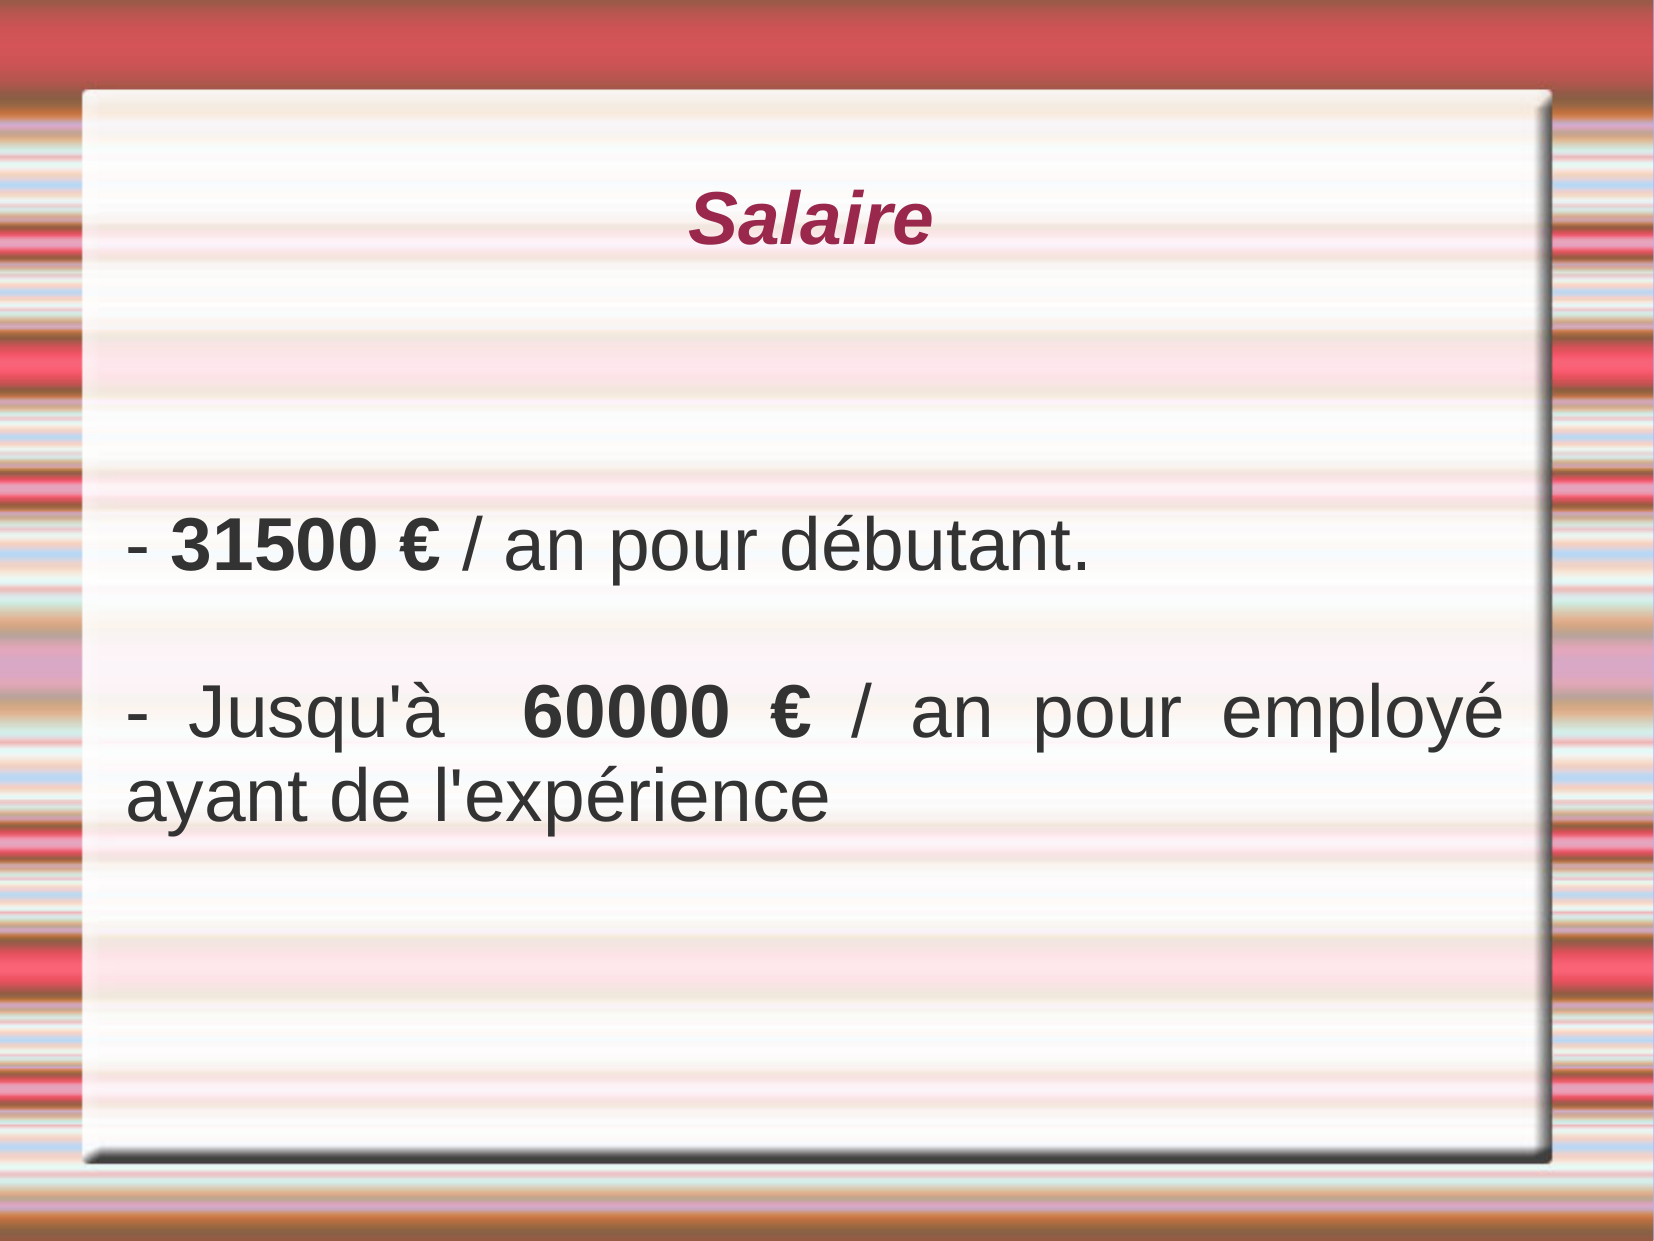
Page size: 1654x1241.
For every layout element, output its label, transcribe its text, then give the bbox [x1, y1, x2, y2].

list - 31500 € / an pour débutant. - Jusqu'à 60000 € / an pour employé ayant de l'expérience [124, 501, 1506, 1241]
title Salaire [88, 114, 1534, 322]
picture [0, 0, 1654, 1241]
